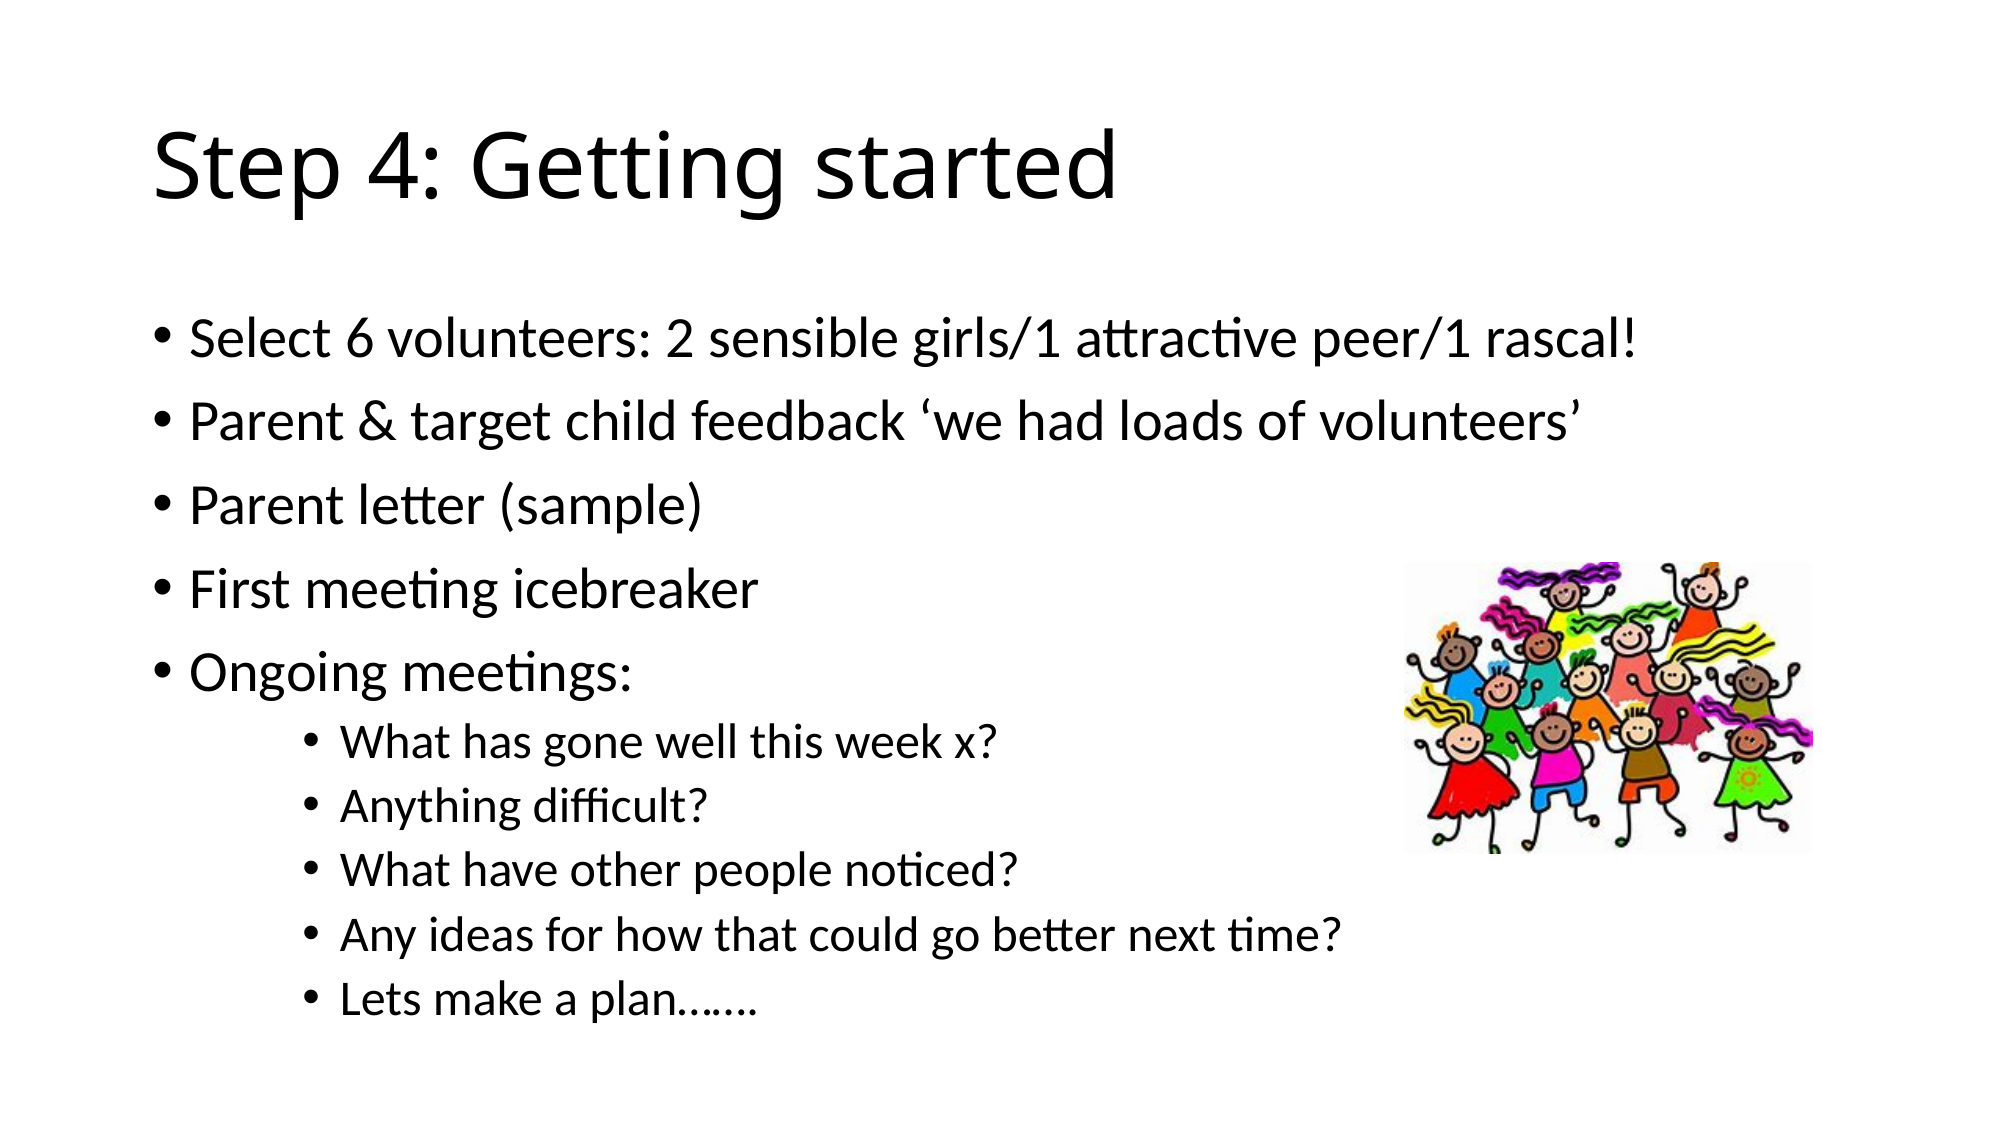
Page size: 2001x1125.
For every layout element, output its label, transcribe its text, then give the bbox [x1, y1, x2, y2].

picture [1404, 562, 1813, 854]
list Select 6 volunteers: 2 sensible girls/1 attractive peer/1 rascal! Parent & target child feedback ‘we had loads of volunteers’ Parent letter (sample) First meeting icebreaker Ongoing meetings: What has gone well this week x? Anything difficult? What have other people noticed? Any ideas for how that could go better next time? Lets make a plan……. [137, 299, 1863, 1066]
title Step 4: Getting started [137, 59, 1863, 278]
